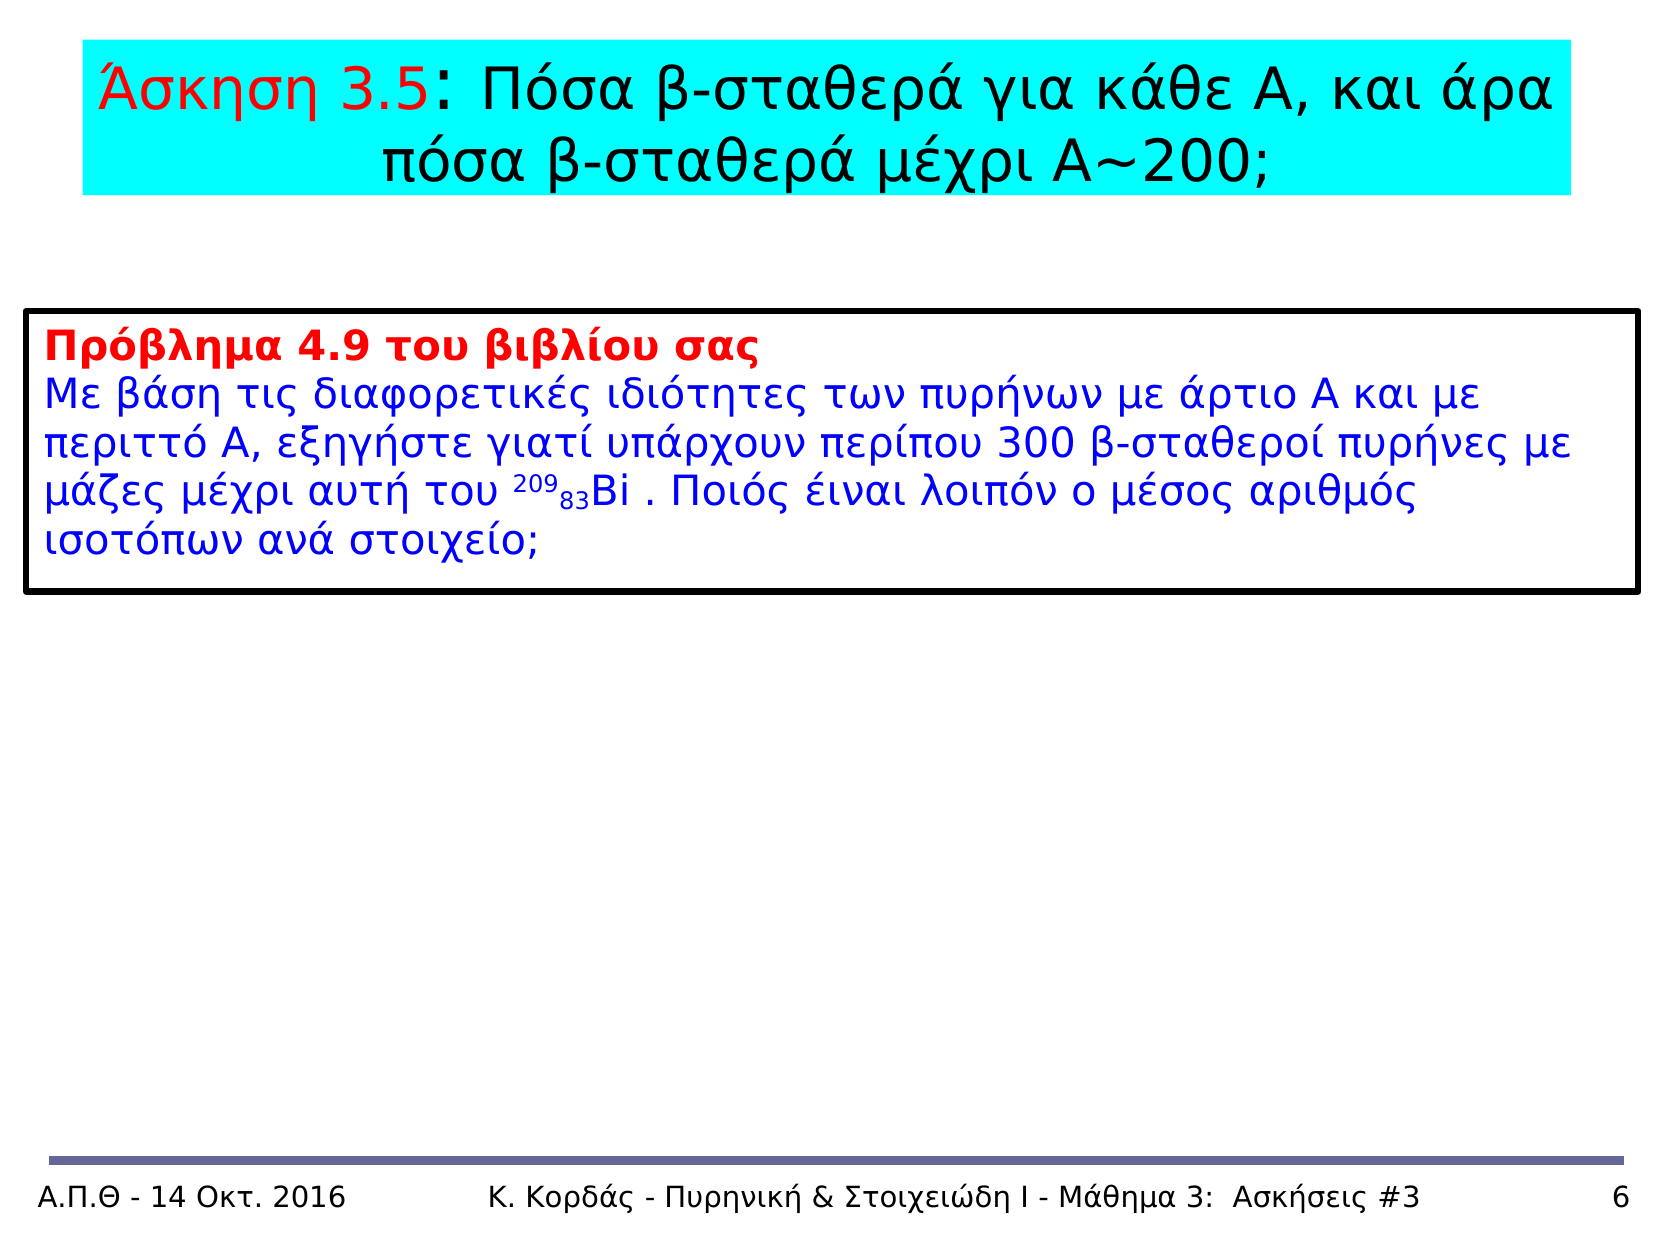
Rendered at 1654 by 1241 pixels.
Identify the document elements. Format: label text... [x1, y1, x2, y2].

title Άσκηση 3.5: Πόσα β-σταθερά για κάθε Α, και άρα πόσα β-σταθερά μέχρι Α~200; [82, 39, 1571, 196]
text_box Πρόβλημα 4.9 του βιβλίου σας Με βάση τις διαφορετικές ιδιότητες των πυρήνων με άρτιο Α και με περιττό Α, εξηγήστε γιατί υπάρχουν περίπου 300 β-σταθεροί πυρήνες με μάζες μέχρι αυτή του 20983Βi . Ποιός έιναι λοιπόν ο μέσος αριθμός ισοτόπων ανά στοιχείο; [25, 311, 1639, 592]
